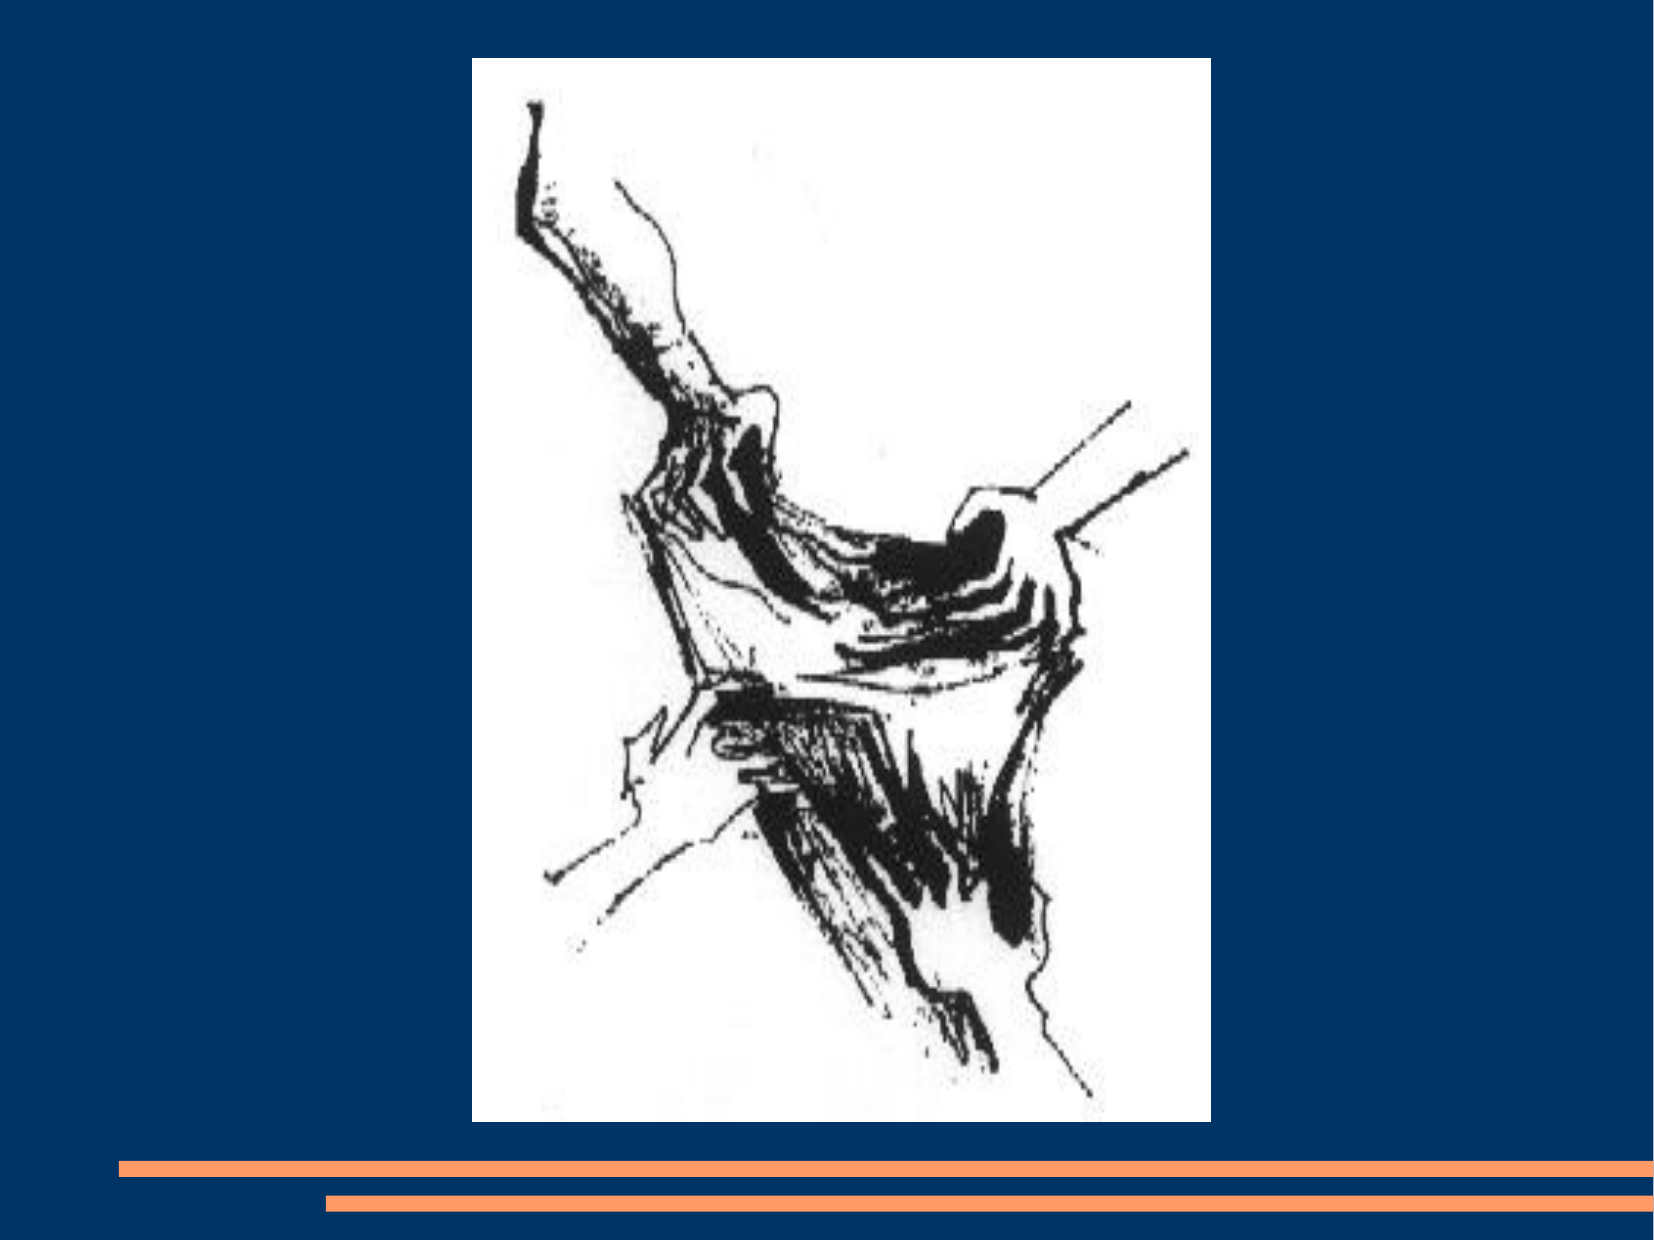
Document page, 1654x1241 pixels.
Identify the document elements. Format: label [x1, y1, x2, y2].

picture [472, 58, 1211, 1123]
